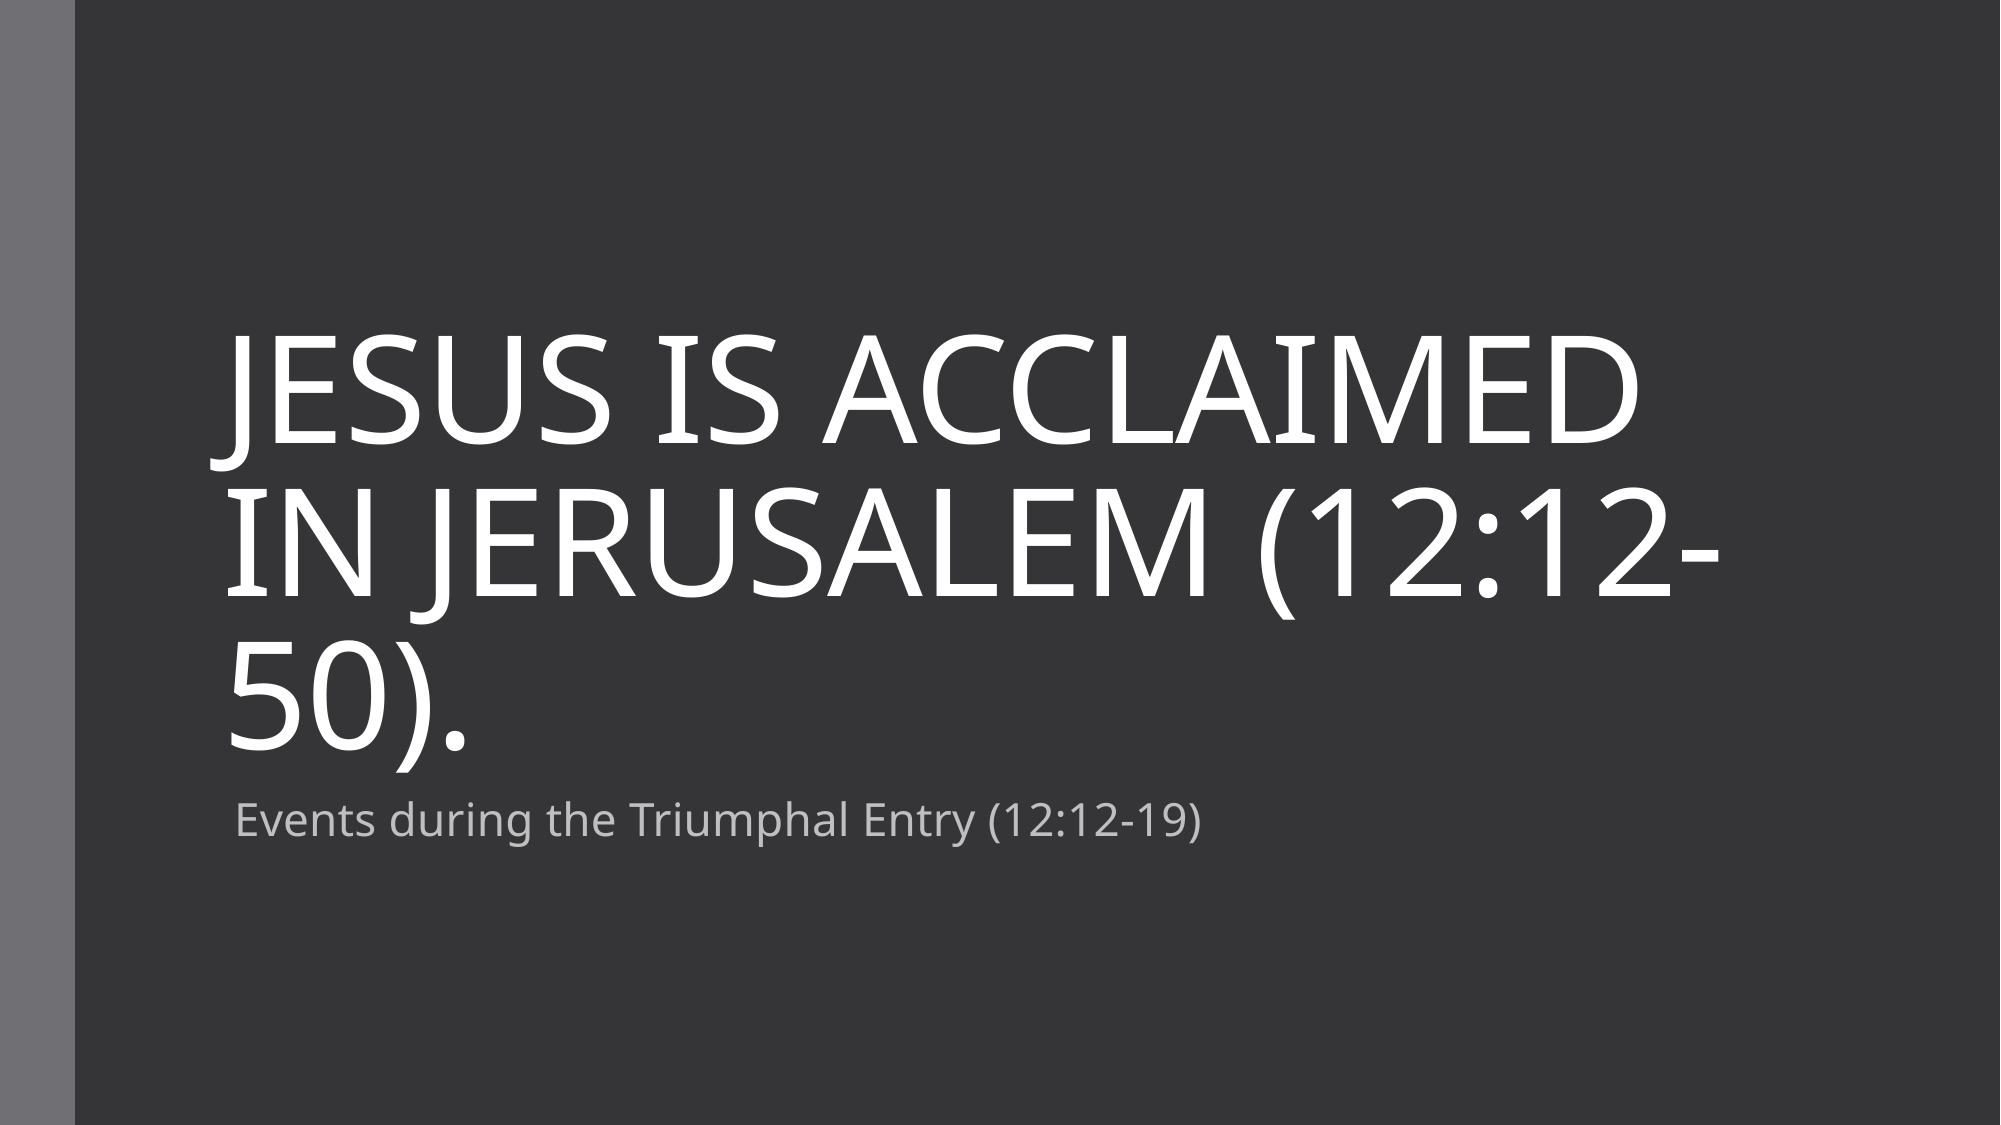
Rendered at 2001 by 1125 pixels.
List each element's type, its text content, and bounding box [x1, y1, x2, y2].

title JESUS IS ACCLAIMED IN JERUSALEM (12:12-50). [206, 124, 1752, 787]
subtitle Events during the Triumphal Entry (12:12-19) [206, 787, 1752, 1066]
